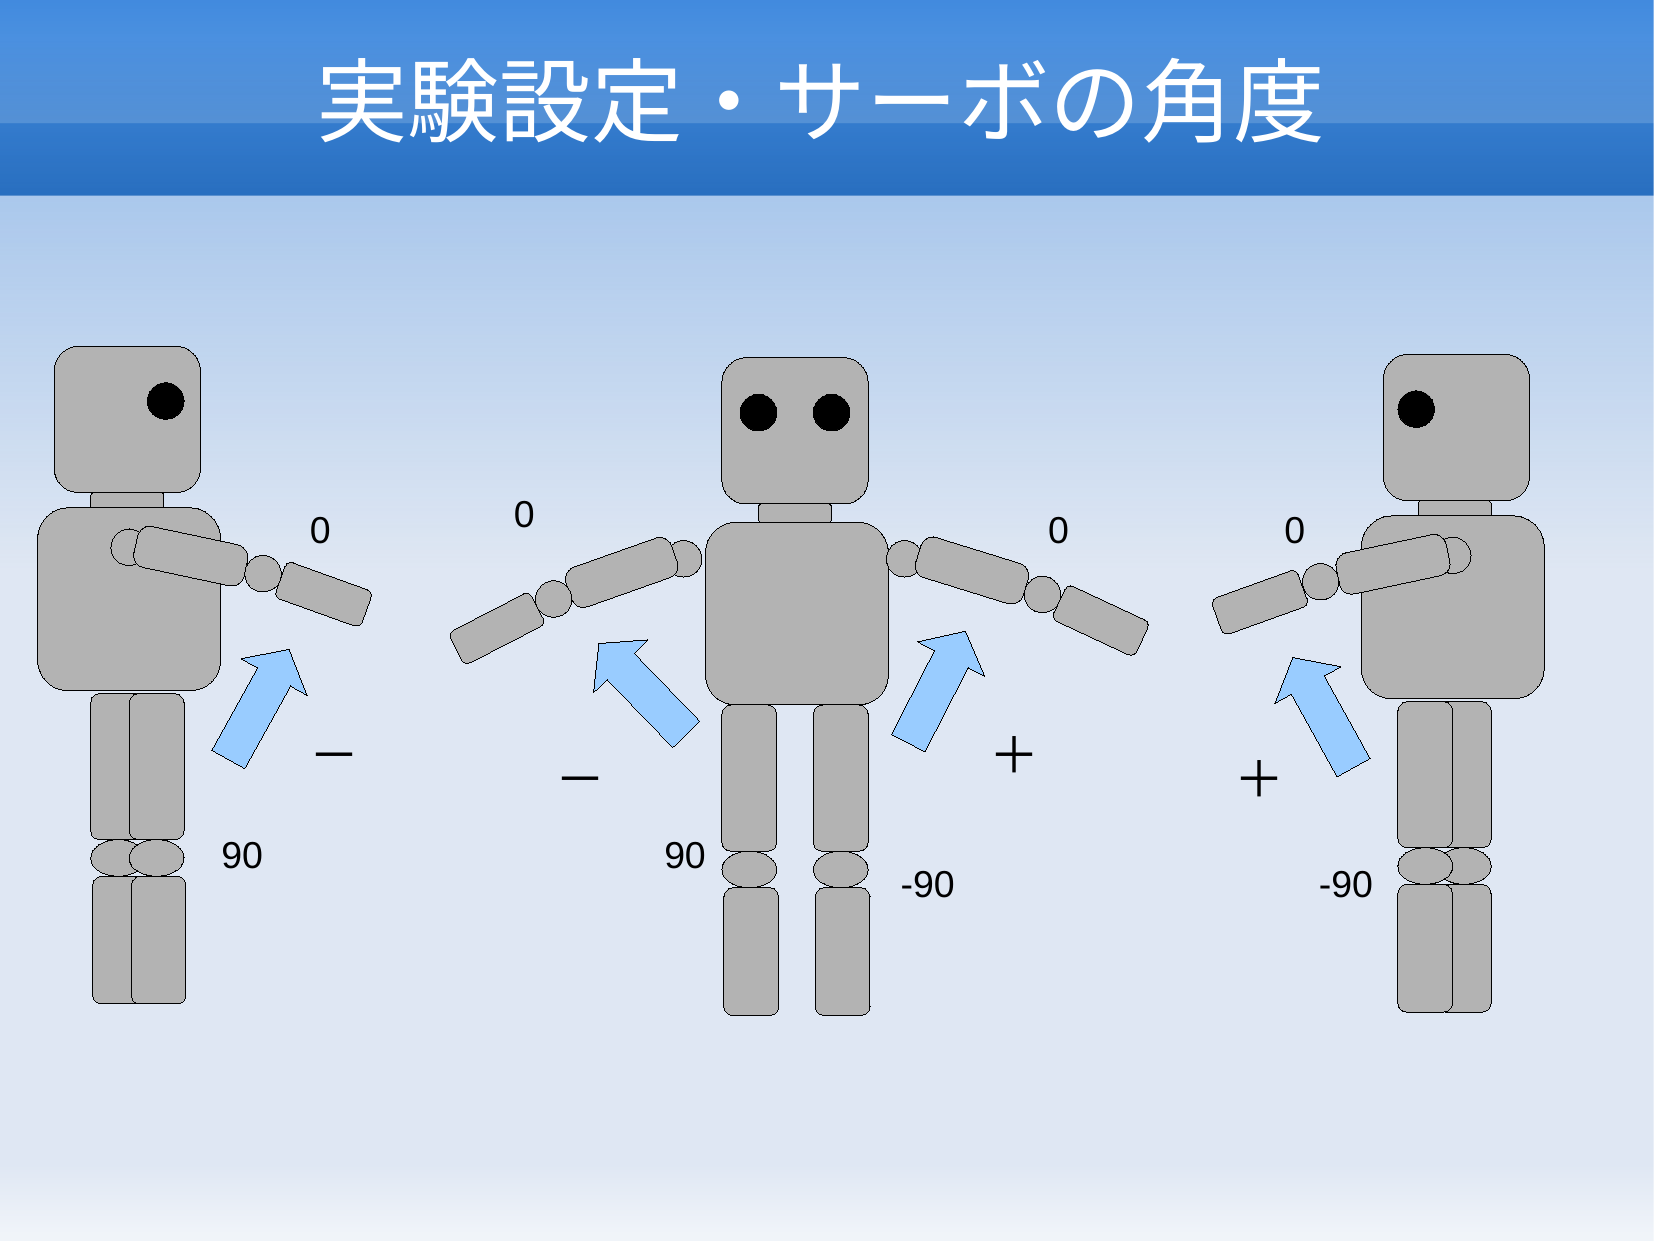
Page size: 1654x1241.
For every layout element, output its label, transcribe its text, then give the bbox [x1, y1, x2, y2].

text_box 0 [499, 486, 550, 543]
text_box [450, 537, 702, 664]
text_box 0 [295, 501, 346, 559]
text_box 0 [1033, 501, 1084, 559]
text_box [211, 649, 308, 769]
text_box 90 [206, 826, 278, 884]
text_box [1212, 354, 1545, 699]
text_box [37, 346, 372, 691]
text_box [891, 631, 985, 752]
text_box -90 [1304, 856, 1388, 914]
text_box － [540, 732, 621, 798]
text_box [1274, 657, 1371, 777]
text_box 90 [649, 826, 721, 884]
text_box -90 [885, 856, 970, 914]
text_box 0 [1269, 501, 1321, 559]
text_box [593, 639, 700, 748]
text_box [90, 693, 186, 1004]
text_box － [295, 708, 375, 774]
picture [0, 0, 1654, 1241]
text_box [705, 357, 1149, 1016]
text_box ＋ [974, 708, 1055, 774]
text_box ＋ [1219, 732, 1300, 798]
title 実験設定・サーボの角度 [76, 0, 1565, 208]
text_box [1397, 701, 1492, 1013]
